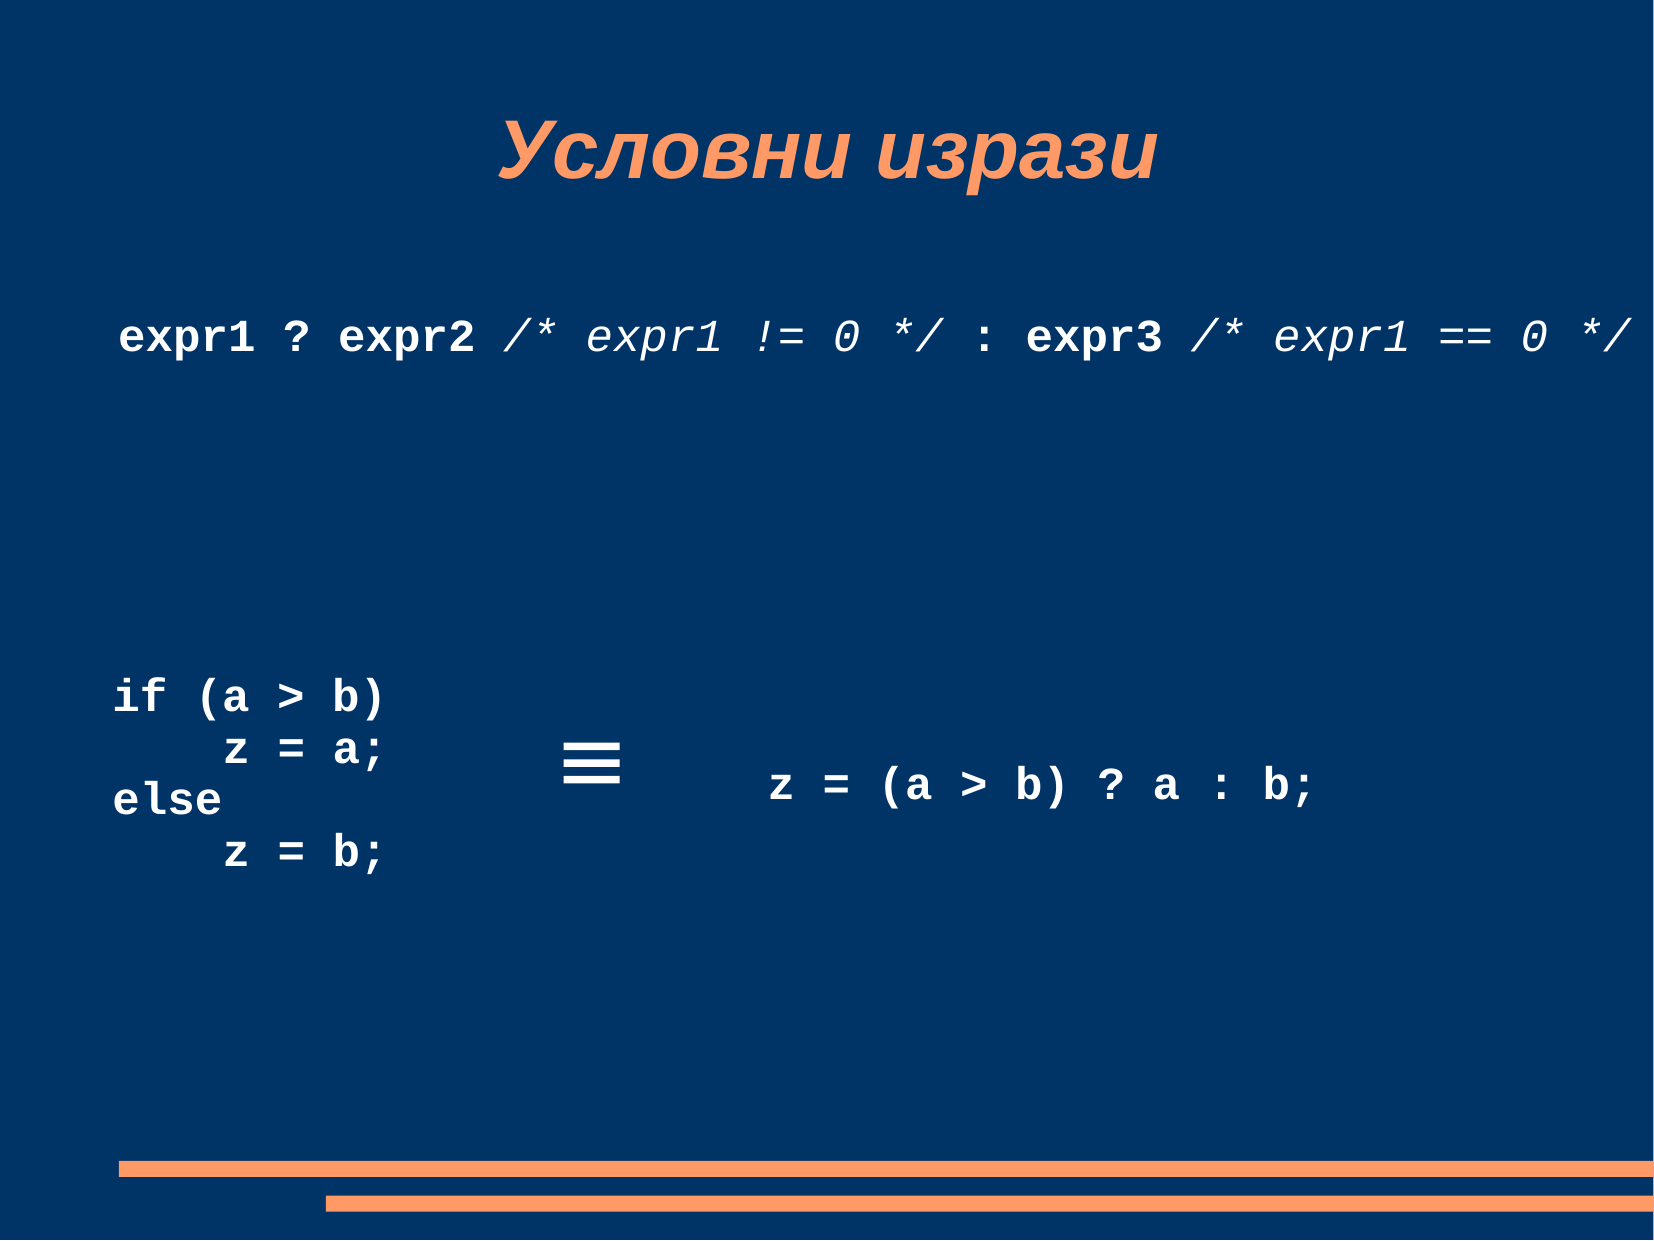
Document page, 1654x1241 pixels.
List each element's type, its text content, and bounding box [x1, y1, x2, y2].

text_box  [555, 679, 615, 857]
text_box z = (a > b) ? a : b; [767, 684, 1418, 891]
title Условни изрази [121, 46, 1534, 236]
text_box if (a > b) z = a; else z = b; [112, 673, 615, 881]
text_box expr1 ? еxpr2 /* expr1 != 0 */ : expr3 /* expr1 == 0 */ [118, 236, 1654, 443]
